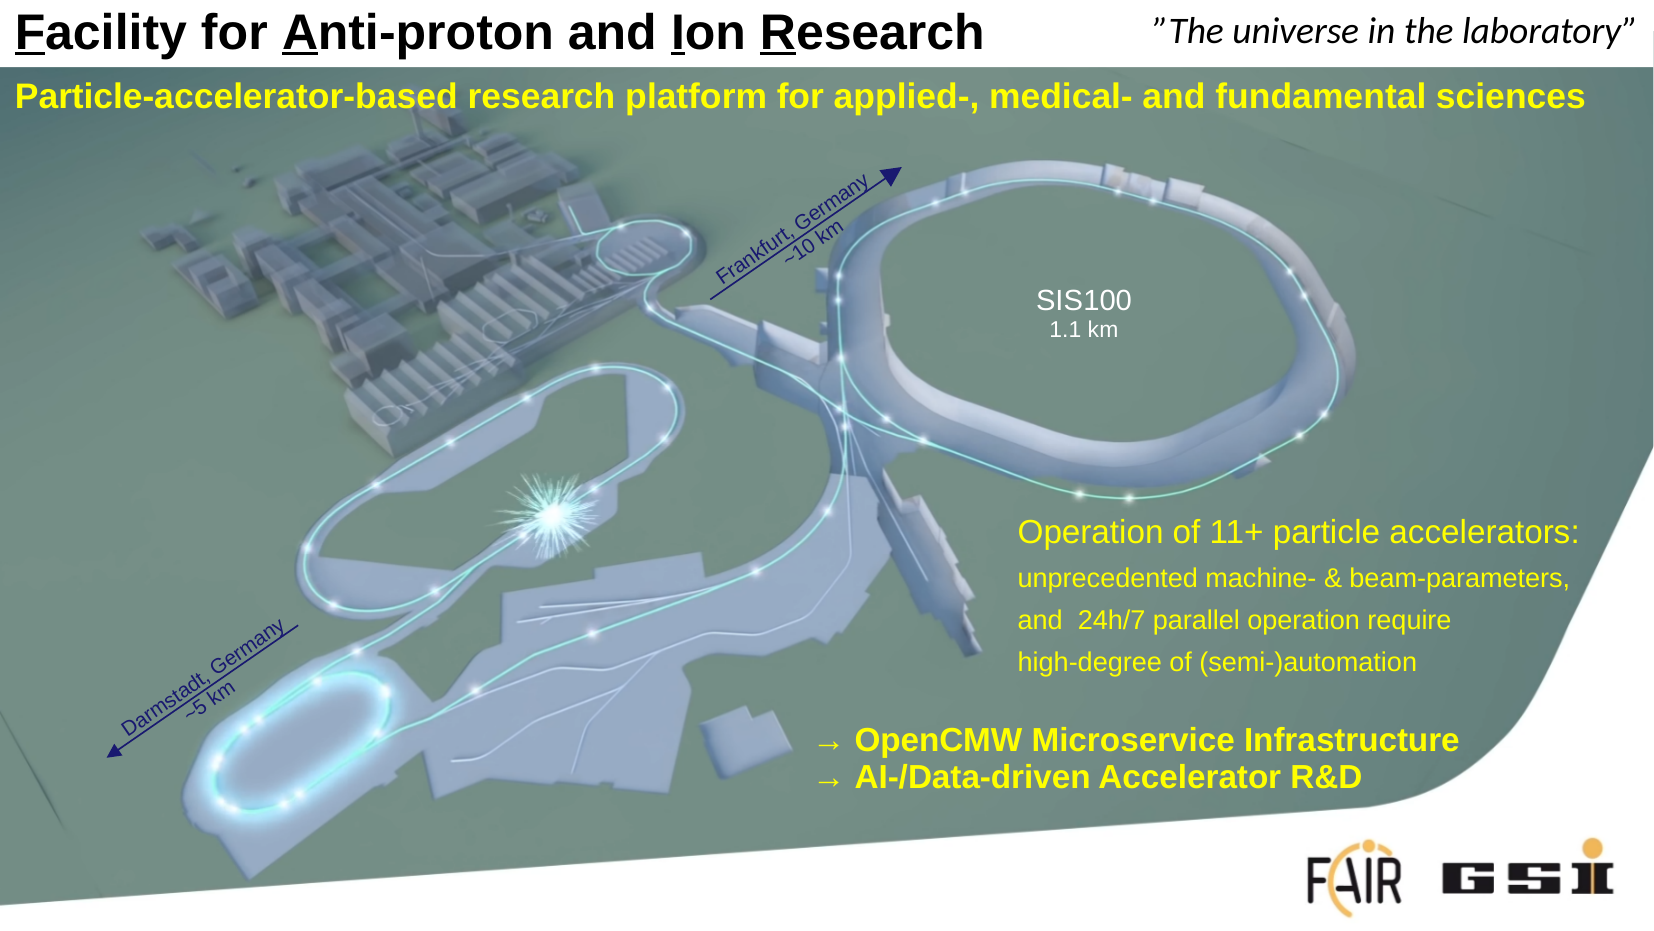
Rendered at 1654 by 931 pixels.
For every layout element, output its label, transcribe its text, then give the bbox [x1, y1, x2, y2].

text_box → OpenCMW Microservice Infrastructure → AI-/Data-driven Accelerator R&D [797, 714, 1565, 814]
text_box Facility for Anti-proton and Ion Research [0, 0, 1654, 68]
text_box Operation of 11+ particle accelerators: unprecedented machine- & beam-parameters, and 24h/7 parallel operation require high-degree of (semi-)automation [1002, 506, 1654, 698]
picture [0, 124, 1654, 930]
text_box Particle-accelerator-based research platform for applied-, medical- and fundamental sciences [0, 69, 1654, 124]
text_box SIS100 1.1 km [1021, 276, 1147, 350]
text_box ”The universe in the laboratory” [992, 8, 1654, 111]
